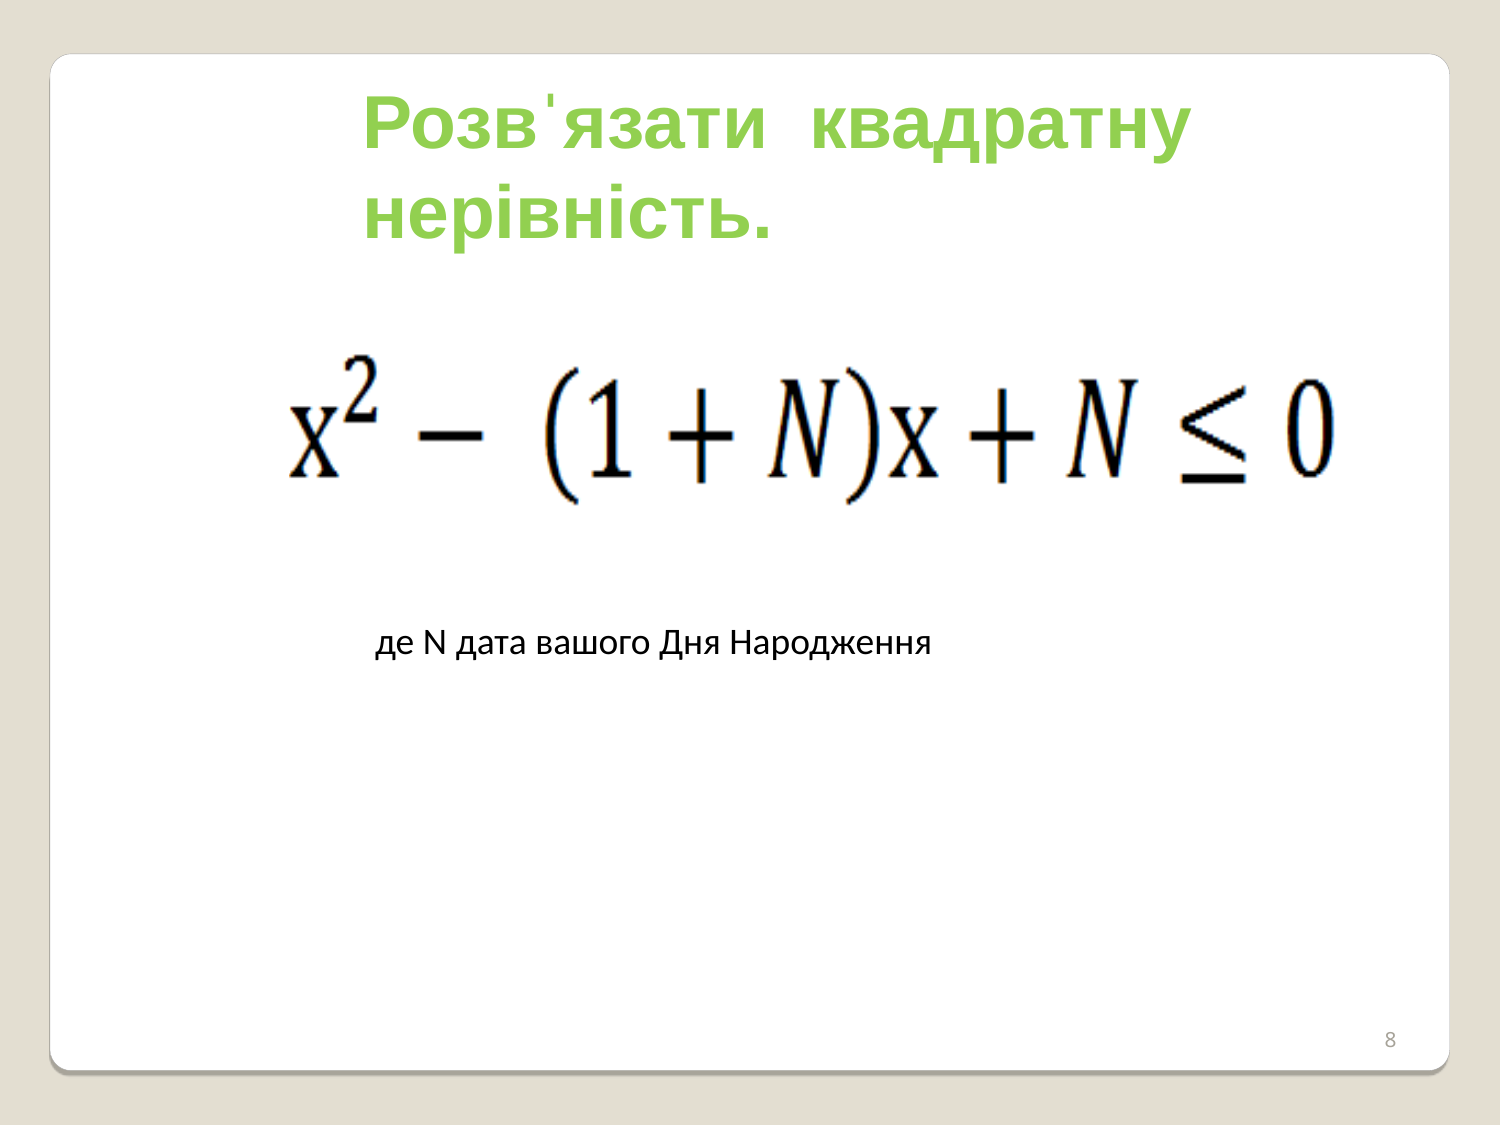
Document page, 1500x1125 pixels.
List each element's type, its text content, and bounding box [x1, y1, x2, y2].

text_box [39, 513, 405, 574]
picture [289, 338, 1341, 539]
text_box де N дата вашого Дня Народження [360, 609, 1164, 671]
text_box [1369, 1002, 1445, 1063]
text_box Розвˈязати квадратну нерівність. [277, 66, 1277, 261]
